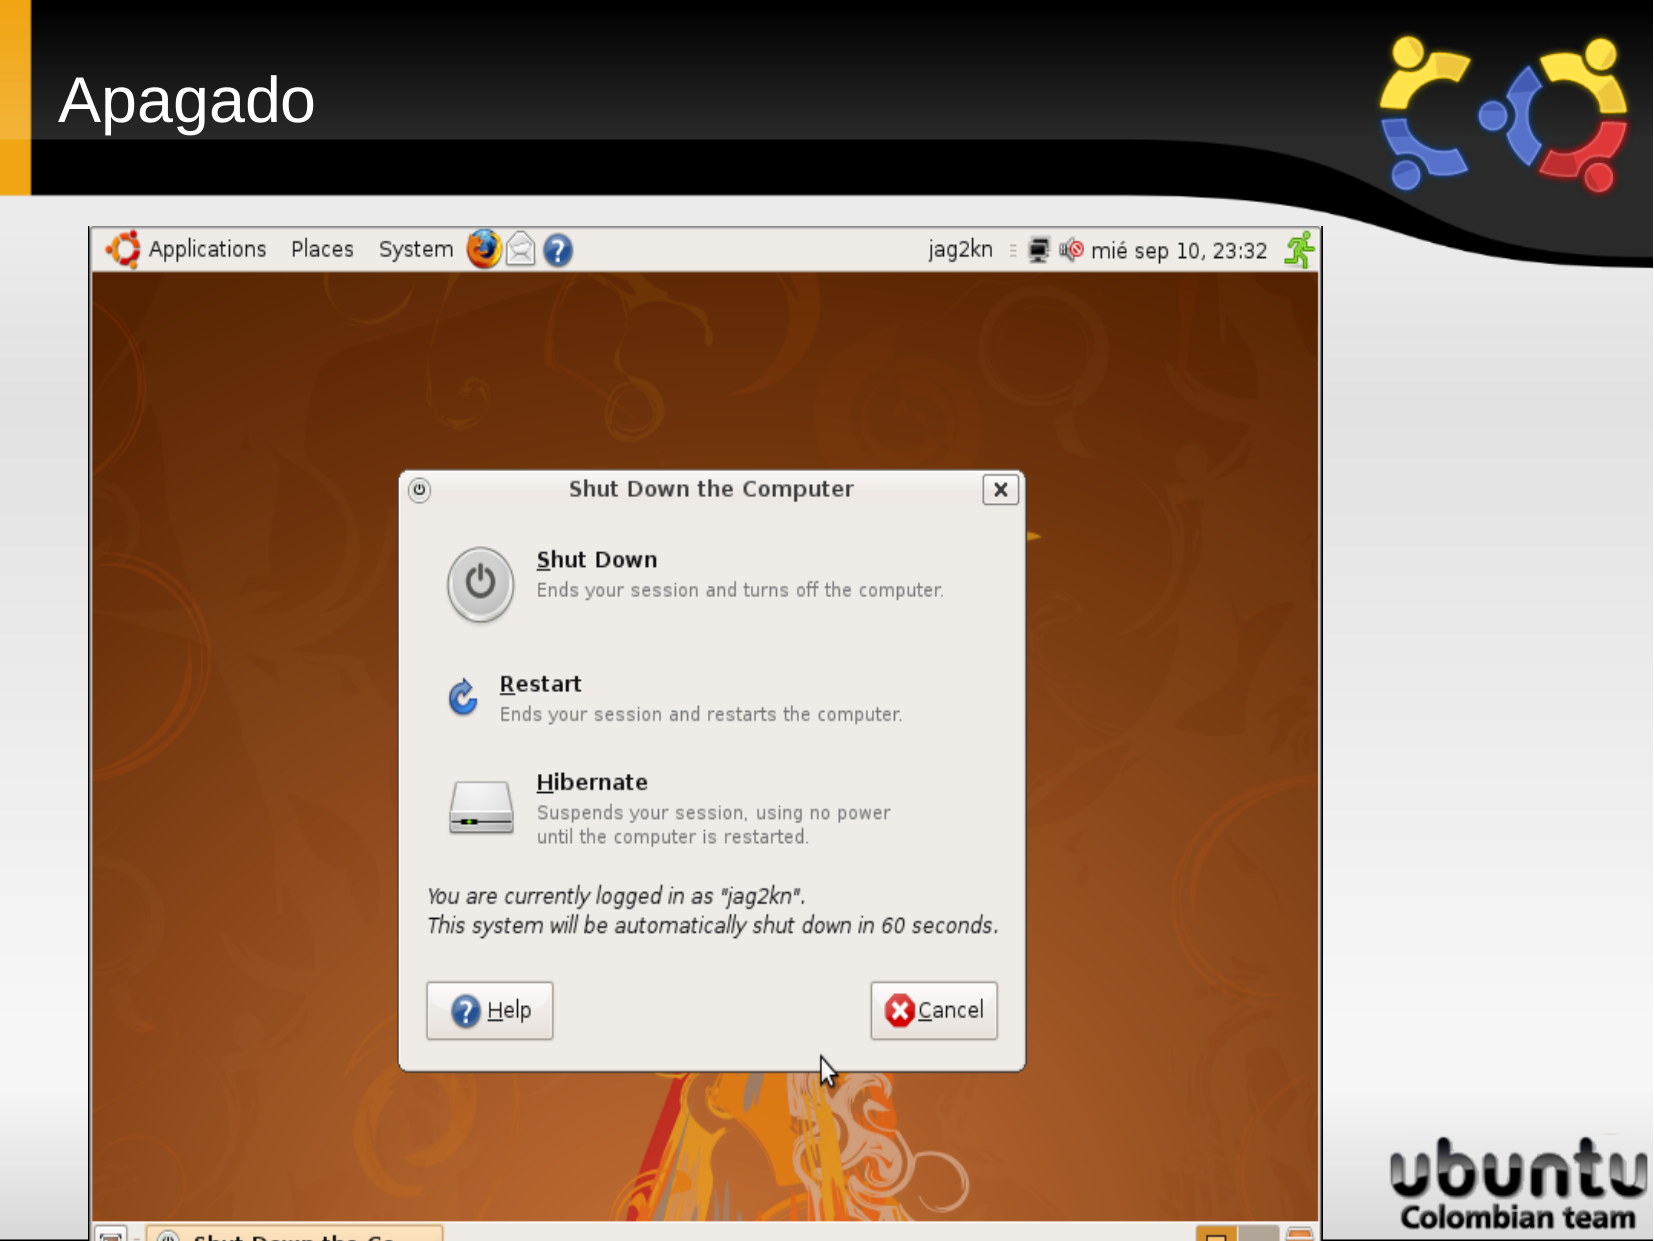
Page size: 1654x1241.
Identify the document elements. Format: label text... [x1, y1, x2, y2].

picture [0, 0, 1653, 1241]
title Apagado [59, 48, 1376, 153]
